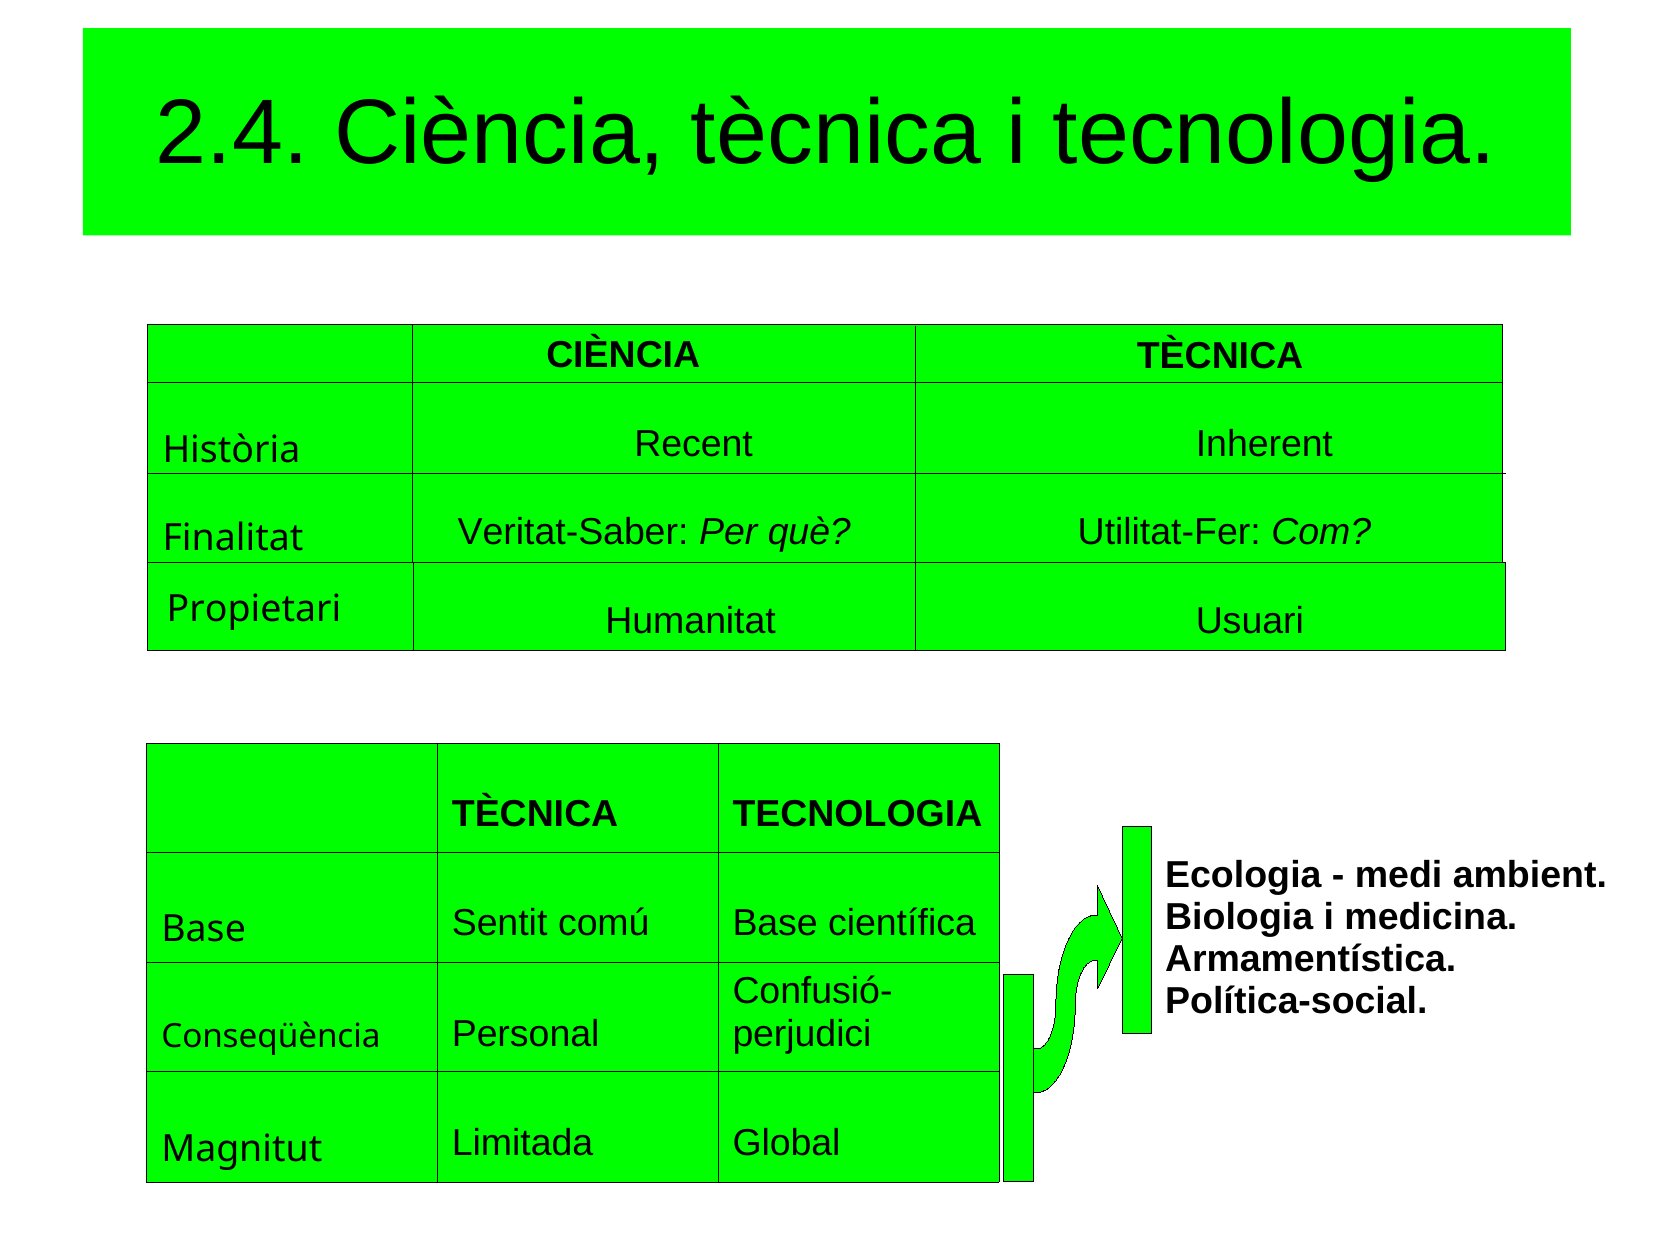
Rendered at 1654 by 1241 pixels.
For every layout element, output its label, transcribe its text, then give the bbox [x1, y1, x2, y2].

table_header TÈCNICA [438, 744, 718, 852]
text_box Propietari [151, 574, 384, 643]
table_cell Limitada [438, 1072, 718, 1182]
text_box Recent [619, 414, 768, 472]
text_box CIÈNCIA [531, 326, 768, 385]
table_cell Magnitut [147, 1072, 437, 1182]
table_header [147, 744, 437, 852]
title 2.4. Ciència, tècnica i tecnologia. [82, 28, 1571, 236]
table_cell Personal [438, 963, 718, 1071]
text_box Utilitat-Fer: Com? [1062, 503, 1418, 561]
text_box Usuari [1181, 591, 1319, 649]
text_box Inherent [1181, 414, 1348, 472]
table_cell Global [719, 1072, 999, 1182]
text_box [916, 474, 1506, 651]
text_box Història [147, 474, 384, 483]
table_cell Conseqüència [147, 963, 437, 1071]
text_box [147, 474, 915, 651]
text_box [1003, 826, 1152, 1182]
table_header TECNOLOGIA [719, 744, 999, 852]
table_cell Sentit comú [438, 853, 718, 962]
table_cell Base científica [719, 853, 999, 962]
text_box TÈCNICA [1122, 327, 1329, 386]
text_box Veritat-Saber: Per què? [442, 503, 866, 561]
table_cell Confusió-perjudici [719, 963, 999, 1071]
text_box Humanitat [590, 591, 791, 649]
text_box [147, 324, 1503, 473]
text_box Ecologia - medi ambient. Biologia i medicina. Armamentística. Política-social. [1152, 845, 1654, 1034]
table_cell Base [147, 853, 437, 962]
text_box Finalitat [147, 503, 355, 562]
text_box Història [147, 414, 384, 473]
